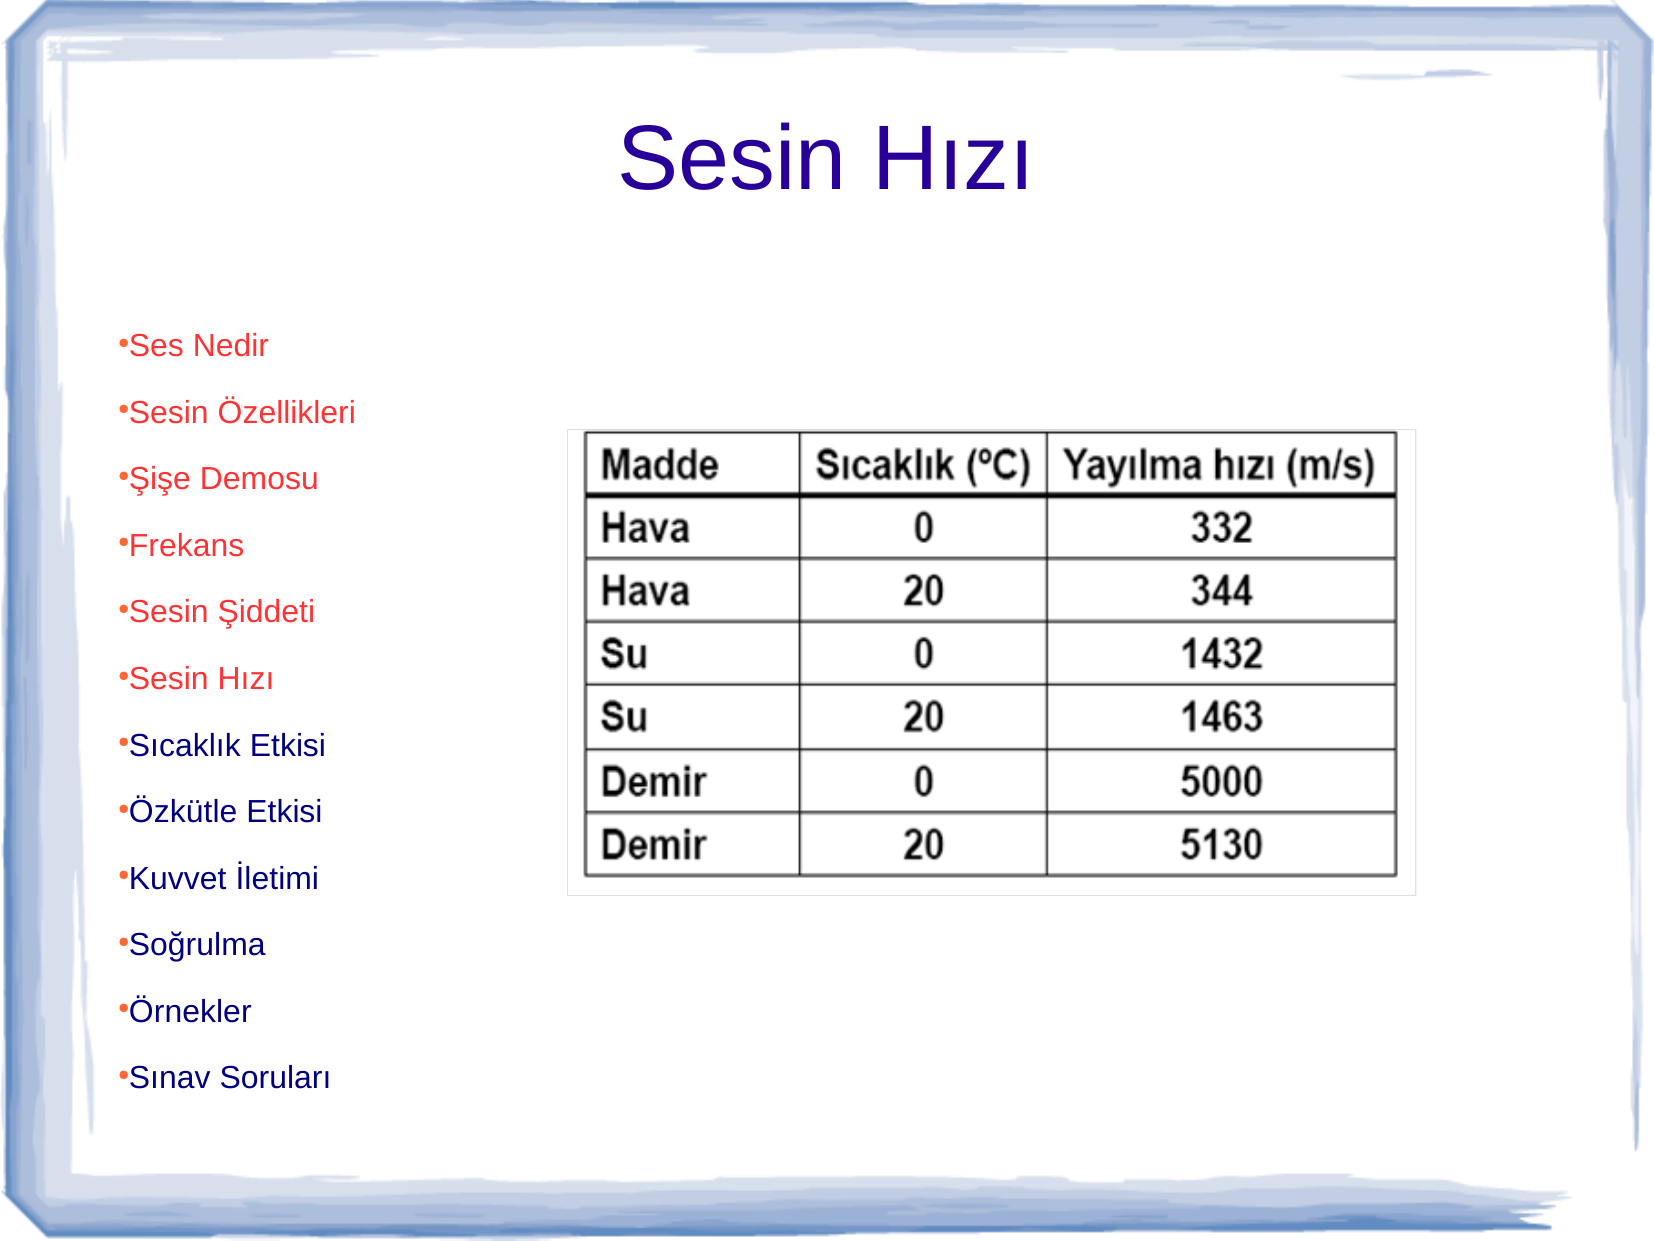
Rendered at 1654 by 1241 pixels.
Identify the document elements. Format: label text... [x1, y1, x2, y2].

list Ses Nedir Sesin Özellikleri Şişe Demosu Frekans Sesin Şiddeti Sesin Hızı Sıcaklık Etkisi Özkütle Etkisi Kuvvet İletimi Soğrulma Örnekler Sınav Soruları [118, 324, 438, 1097]
title Sesin Hızı [82, 49, 1571, 257]
picture [566, 428, 1418, 898]
